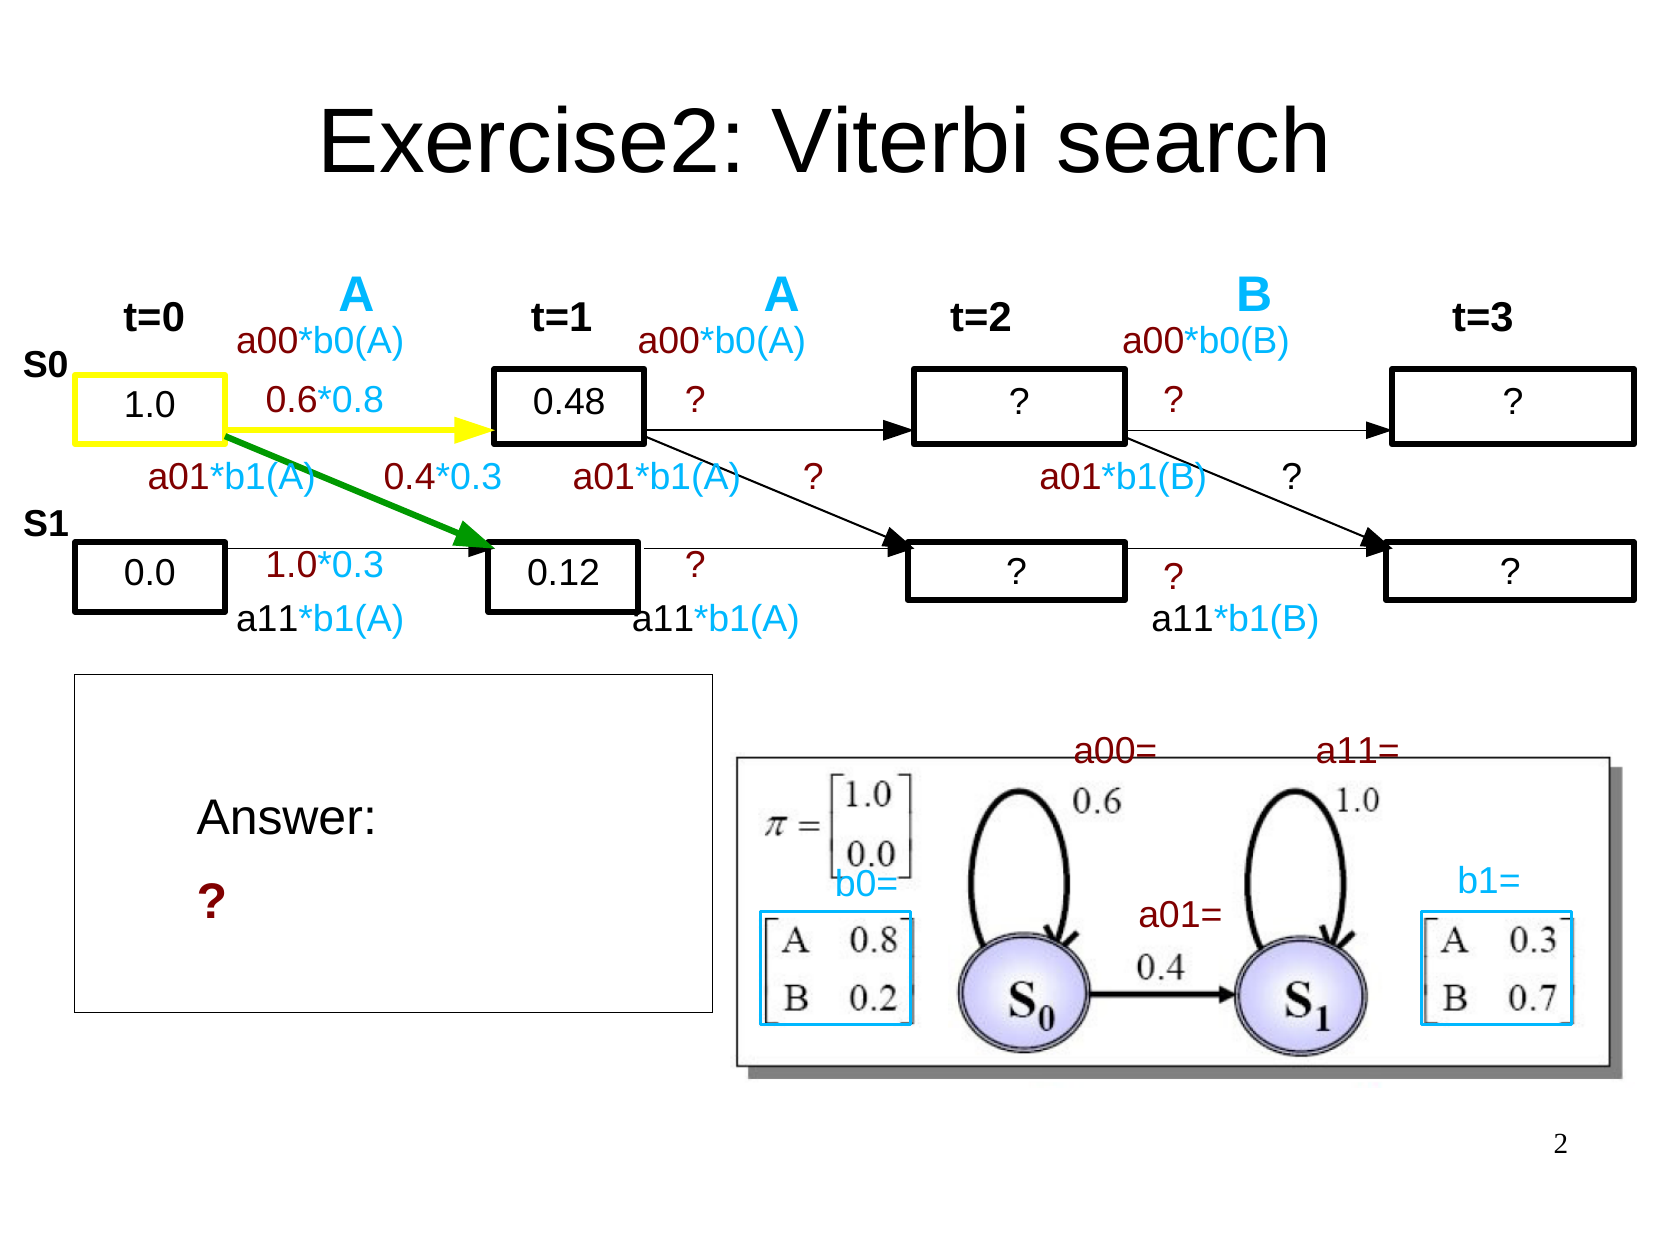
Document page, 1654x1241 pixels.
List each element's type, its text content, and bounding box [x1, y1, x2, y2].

text_box a01*b1(A) [558, 459, 764, 517]
text_box a00= [1058, 734, 1173, 792]
text_box B [1221, 275, 1259, 323]
text_box a01*b1(B) [1024, 459, 1230, 517]
picture [717, 740, 1635, 1088]
text_box 1.0*0.3 [250, 548, 466, 601]
text_box ? [1386, 542, 1635, 600]
text_box t=2 [935, 300, 1027, 362]
text_box [74, 674, 713, 1013]
text_box a01= [1123, 898, 1238, 956]
text_box a00*b0(A) [221, 323, 503, 381]
text_box 0.0 [75, 542, 226, 612]
text_box a00*b0(A) [622, 323, 925, 381]
text_box S0 [8, 347, 84, 405]
text_box 0.12 [488, 542, 639, 612]
text_box Answer: ? [181, 754, 393, 909]
text_box b1= [1442, 864, 1536, 922]
text_box ? [669, 548, 885, 601]
text_box ? [1391, 369, 1635, 445]
text_box ? [1266, 459, 1482, 517]
text_box b0= [820, 866, 914, 924]
text_box t=0 [108, 300, 201, 362]
text_box ? [670, 382, 906, 440]
text_box ? [907, 542, 1126, 600]
text_box a00*b0(B) [1107, 323, 1313, 381]
text_box A [323, 274, 362, 323]
text_box ? [913, 369, 1126, 445]
text_box t=3 [1437, 300, 1529, 362]
text_box a11*b1(A) [221, 601, 497, 659]
text_box S1 [8, 506, 84, 564]
text_box a11= [1300, 734, 1412, 792]
text_box 0.6*0.8 [250, 382, 466, 440]
text_box a01*b1(A) [132, 459, 339, 517]
text_box a11*b1(A) [617, 601, 913, 659]
text_box 0.48 [494, 369, 645, 445]
text_box A [748, 274, 787, 323]
text_box t=1 [516, 300, 608, 362]
title Exercise2: Viterbi search [82, 49, 1569, 255]
text_box 1.0 [75, 375, 226, 445]
text_box 0.4*0.3 [368, 459, 558, 517]
text_box ? [1148, 548, 1384, 648]
text_box ? [788, 459, 1003, 517]
text_box ? [1148, 382, 1384, 440]
text_box a11*b1(B) [1136, 601, 1340, 659]
